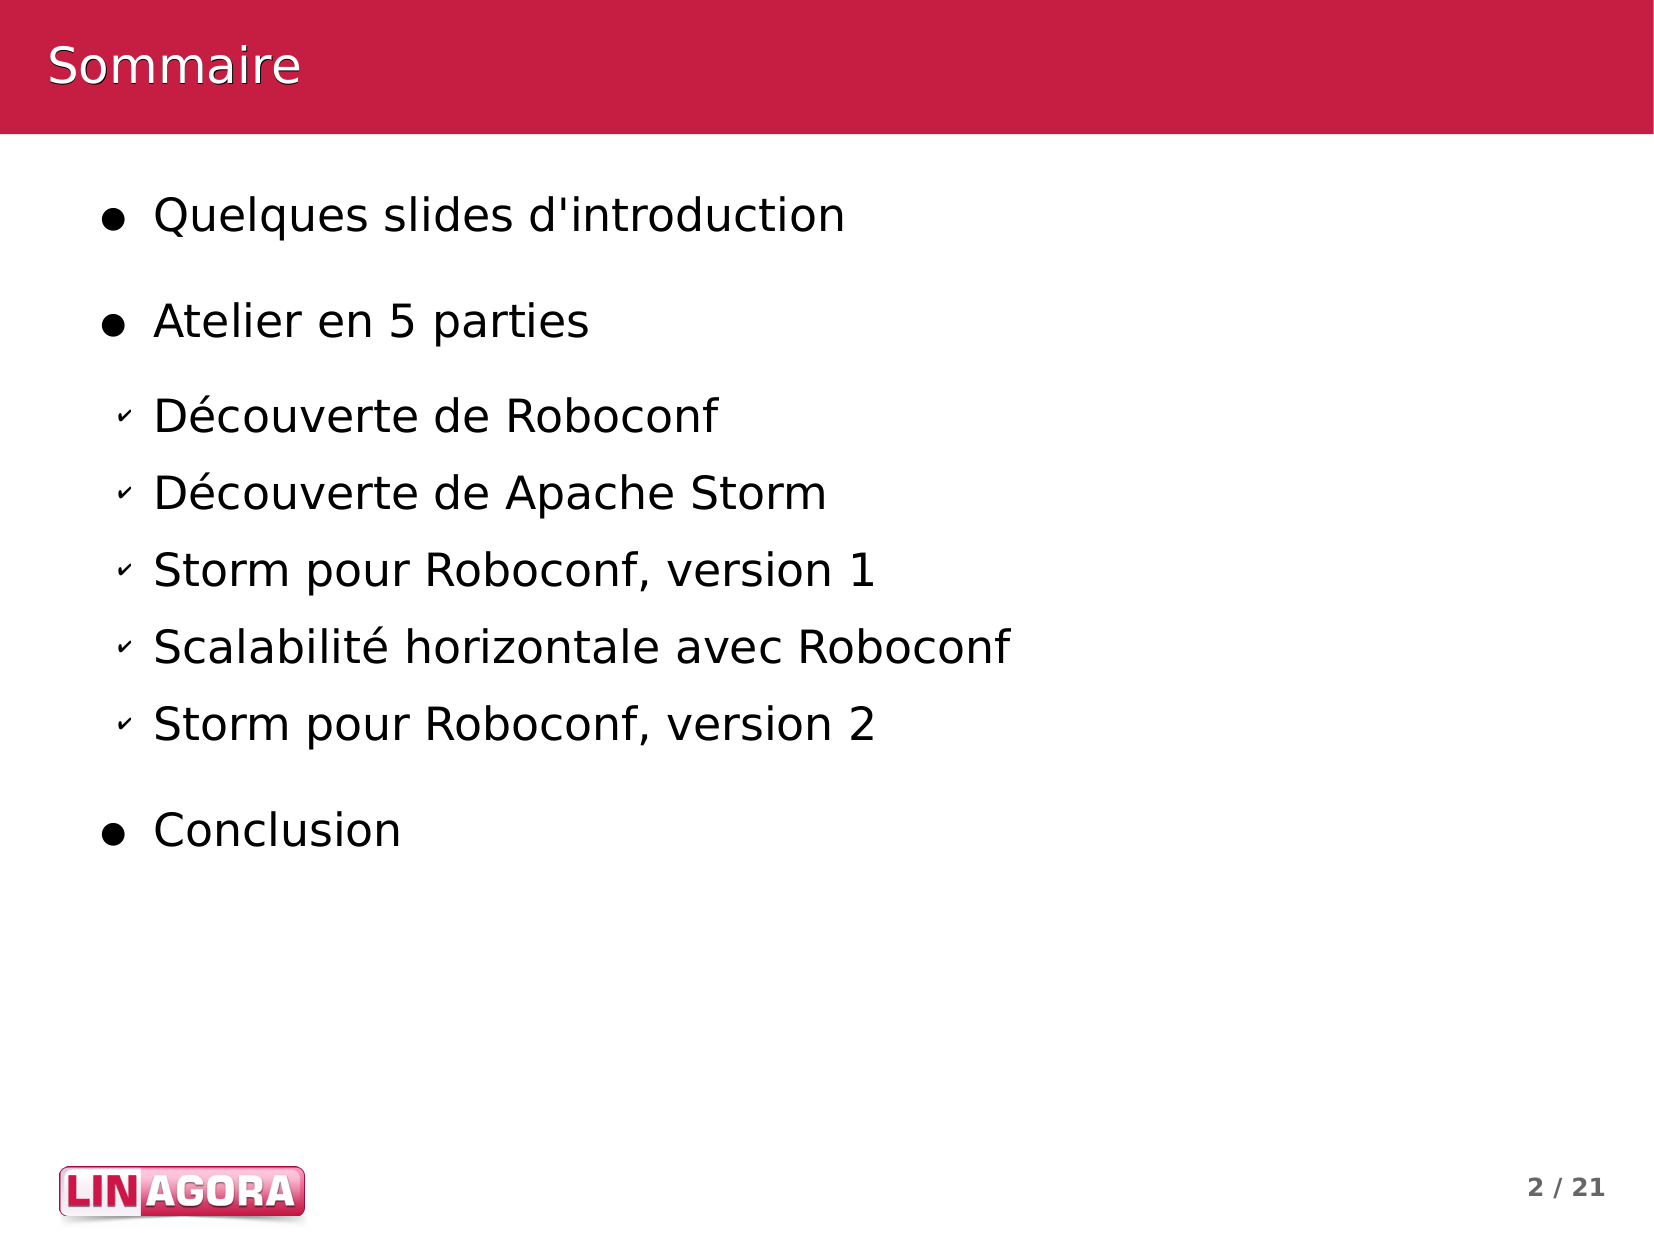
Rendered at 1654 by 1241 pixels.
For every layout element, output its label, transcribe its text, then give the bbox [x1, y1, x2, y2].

picture [59, 1166, 308, 1229]
list Quelques slides d'introduction Atelier en 5 parties Découverte de Roboconf Découverte de Apache Storm Storm pour Roboconf, version 1 Scalabilité horizontale avec Roboconf Storm pour Roboconf, version 2 Conclusion [82, 188, 1571, 1134]
title Sommaire [47, 7, 1624, 126]
